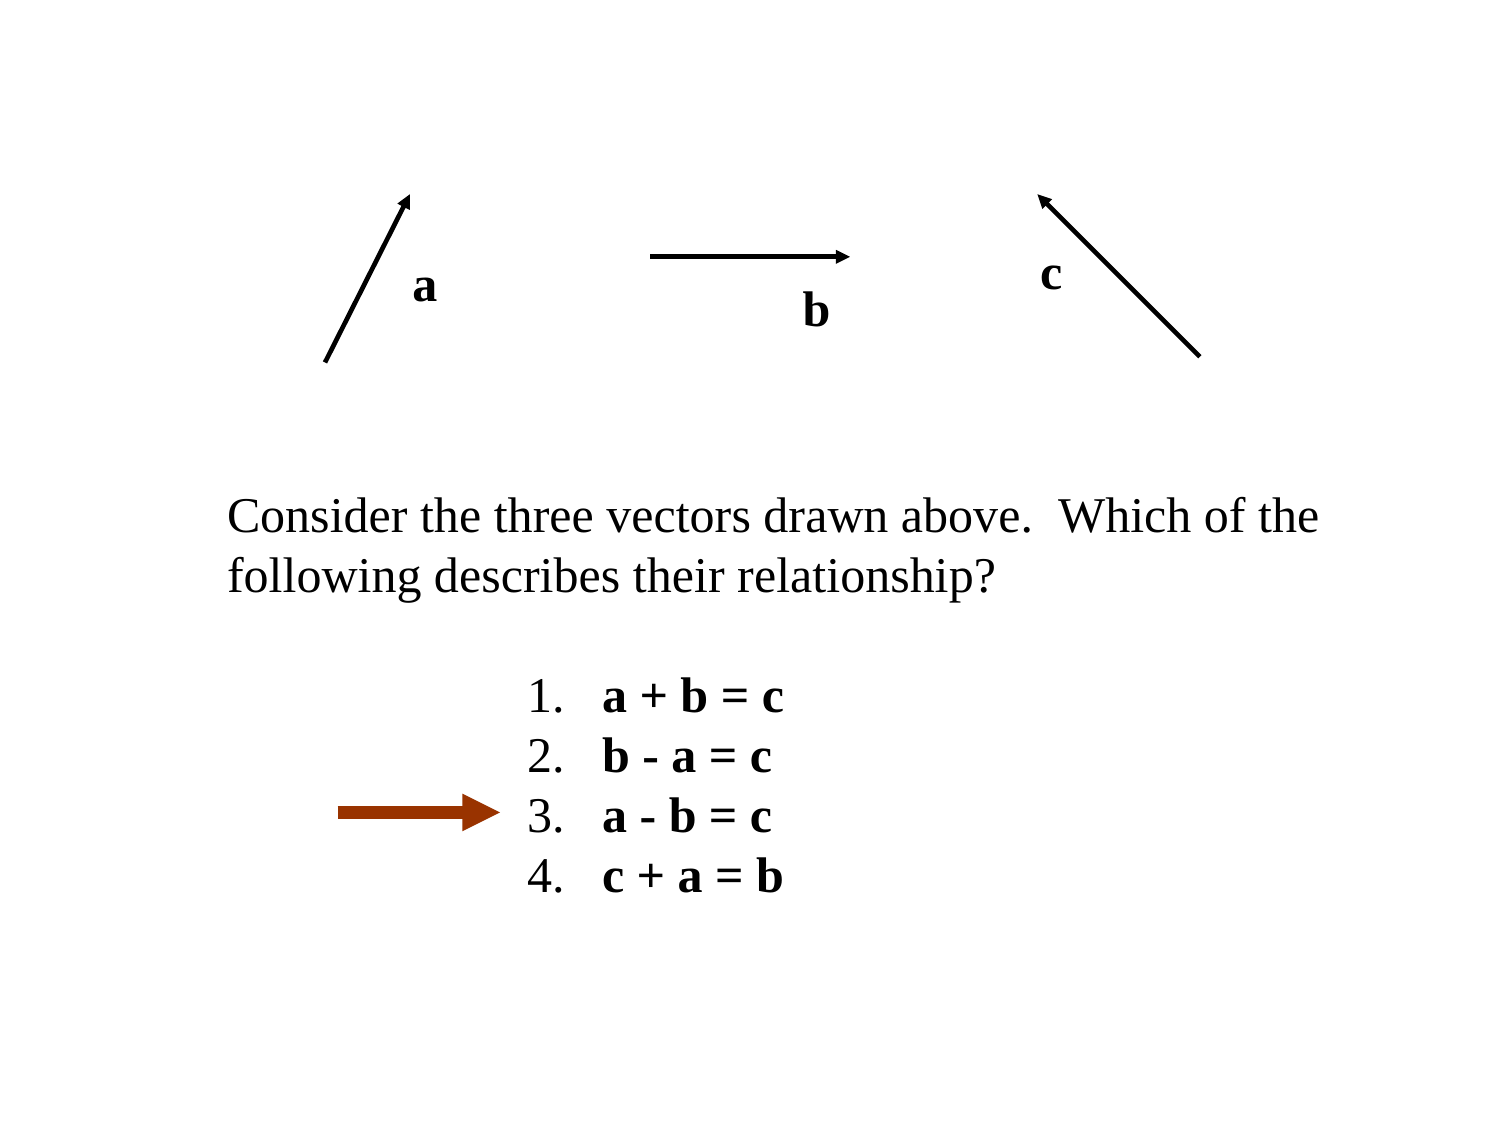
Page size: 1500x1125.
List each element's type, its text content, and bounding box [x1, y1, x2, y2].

text_box Consider the three vectors drawn above. Which of the following describes their relationship? 1. a + b = c 2. b - a = c 3. a - b = c 4. c + a = b [212, 474, 1378, 911]
text_box c [1025, 231, 1078, 308]
text_box a [397, 244, 453, 320]
text_box b [787, 269, 846, 345]
